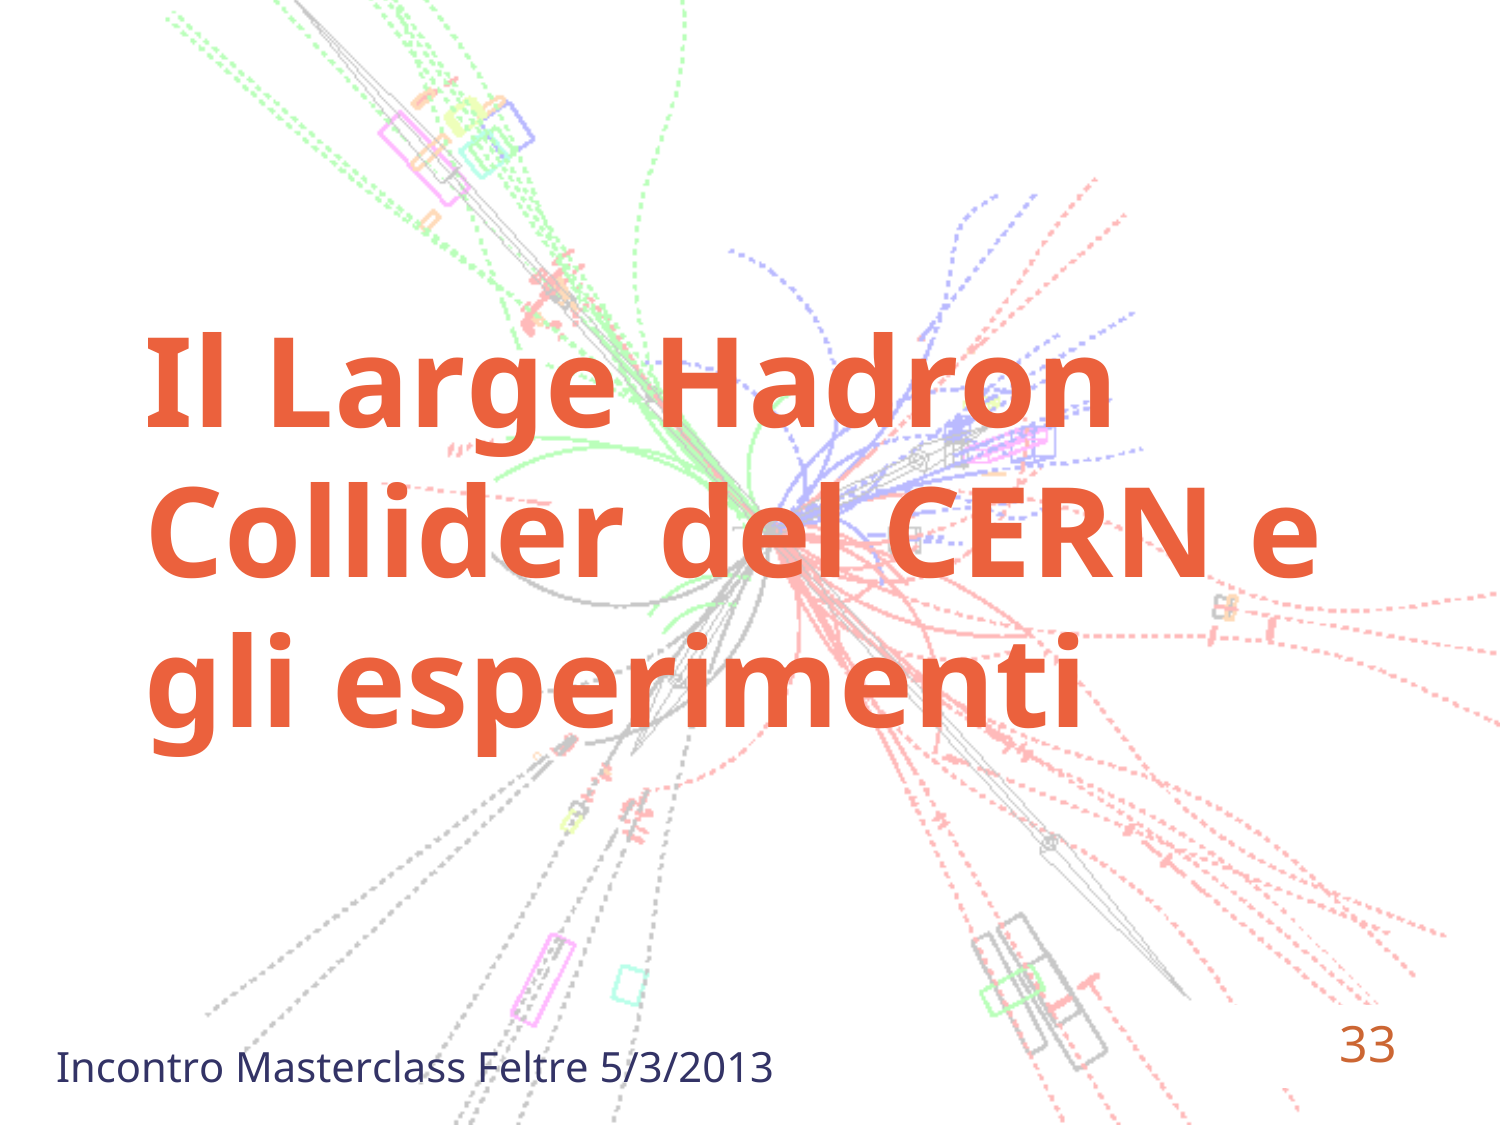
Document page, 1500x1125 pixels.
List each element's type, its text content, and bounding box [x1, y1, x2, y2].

text_box Il Large Hadron Collider del CERN e gli esperimenti [129, 295, 1387, 761]
picture [0, 0, 1500, 1125]
